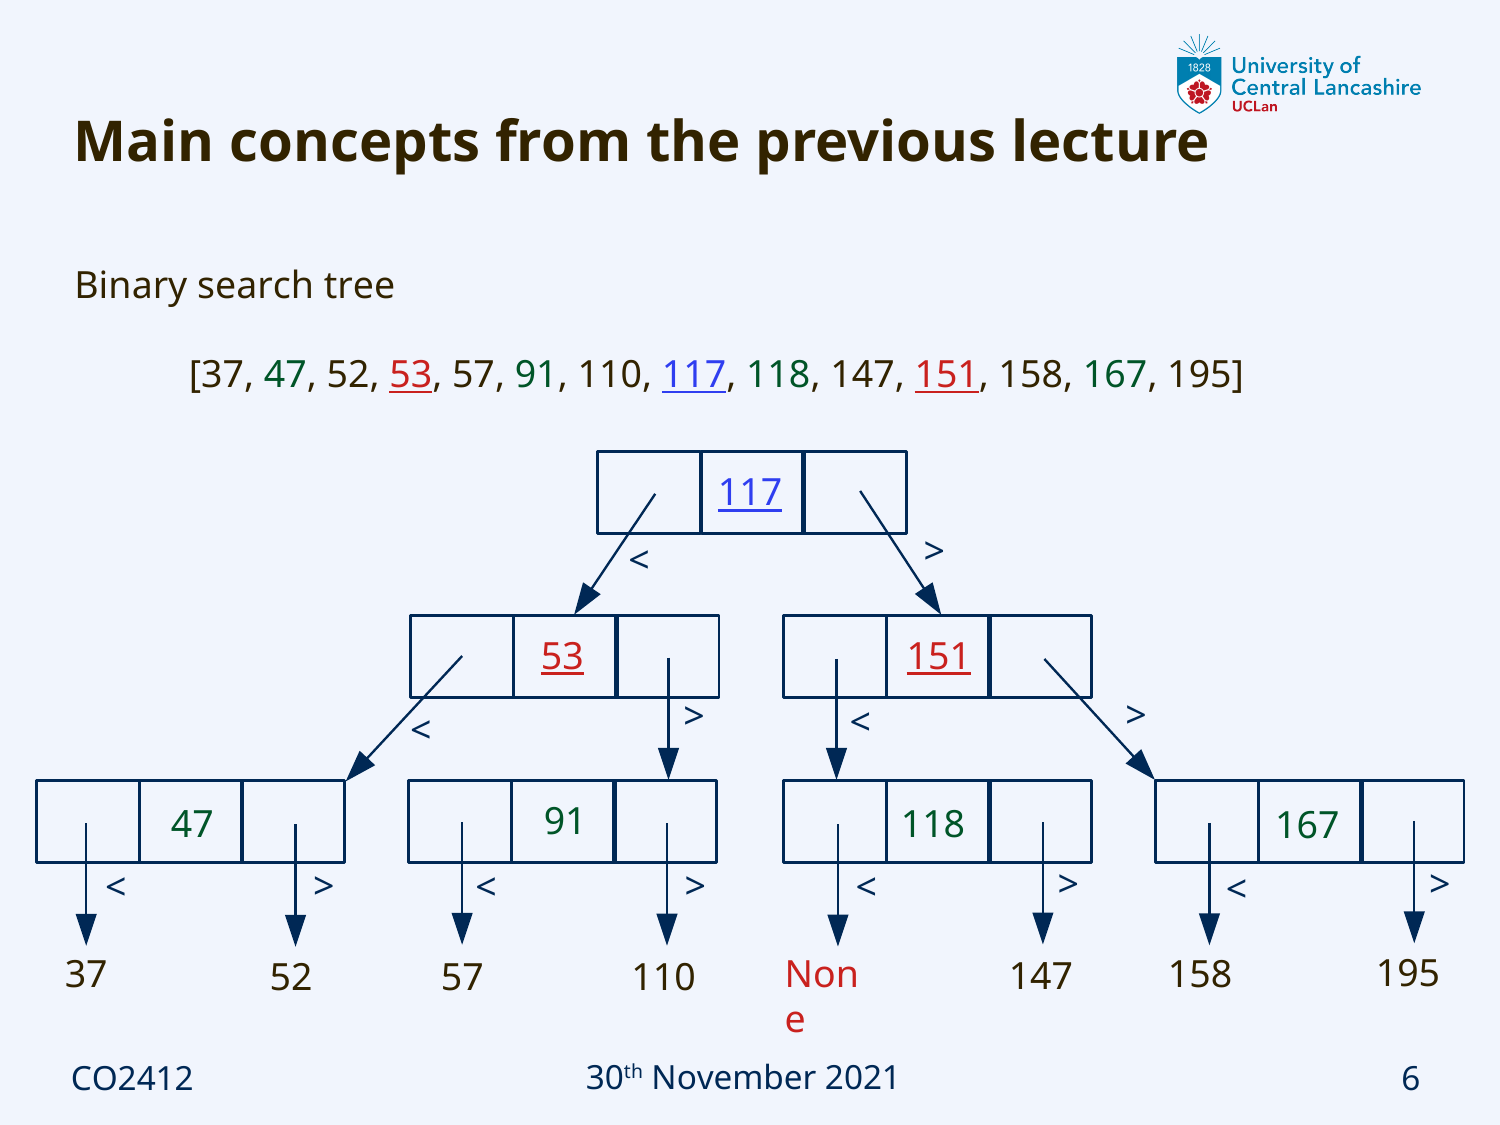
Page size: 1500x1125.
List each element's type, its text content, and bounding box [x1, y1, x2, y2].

text_box 118 [886, 792, 985, 853]
text_box 147 [993, 944, 1089, 1005]
text_box 167 [1260, 794, 1360, 854]
text_box 47 [154, 792, 231, 853]
text_box Binary search tree [806, 453, 905, 532]
text_box < [383, 698, 459, 759]
text_box > [1098, 683, 1175, 744]
text_box < [822, 690, 899, 751]
text_box 158 [1153, 942, 1249, 1003]
text_box > [657, 854, 734, 915]
text_box Binary search tree [677, 535, 894, 547]
text_box 91 [527, 789, 604, 850]
text_box 195 [1361, 941, 1456, 1002]
text_box > [1030, 852, 1107, 913]
text_box > [896, 519, 973, 580]
text_box > [1401, 852, 1478, 913]
text_box < [828, 856, 905, 916]
text_box > [285, 854, 362, 915]
text_box [37, 47, 52, 53, 57, 91, 110, 117, 118, 147, 151, 158, 167, 195] [148, 342, 1285, 403]
text_box 151 [891, 624, 991, 685]
text_box Binary search tree [599, 453, 699, 532]
text_box 37 [48, 942, 125, 1003]
text_box Binary search tree [703, 453, 801, 461]
text_box Binary search tree [703, 521, 801, 532]
text_box Binary search tree [59, 245, 1435, 547]
text_box 53 [526, 624, 602, 685]
text_box < [601, 528, 677, 589]
text_box > [656, 684, 732, 745]
text_box < [78, 856, 154, 916]
text_box None [769, 942, 895, 1003]
text_box < [448, 856, 524, 916]
text_box 110 [616, 945, 712, 1006]
text_box 57 [391, 946, 534, 1006]
text_box < [1198, 857, 1275, 918]
picture [1177, 34, 1421, 54]
text_box 117 [703, 461, 802, 521]
title Main concepts from the previous lecture [58, 54, 1500, 224]
text_box 52 [220, 945, 362, 1006]
